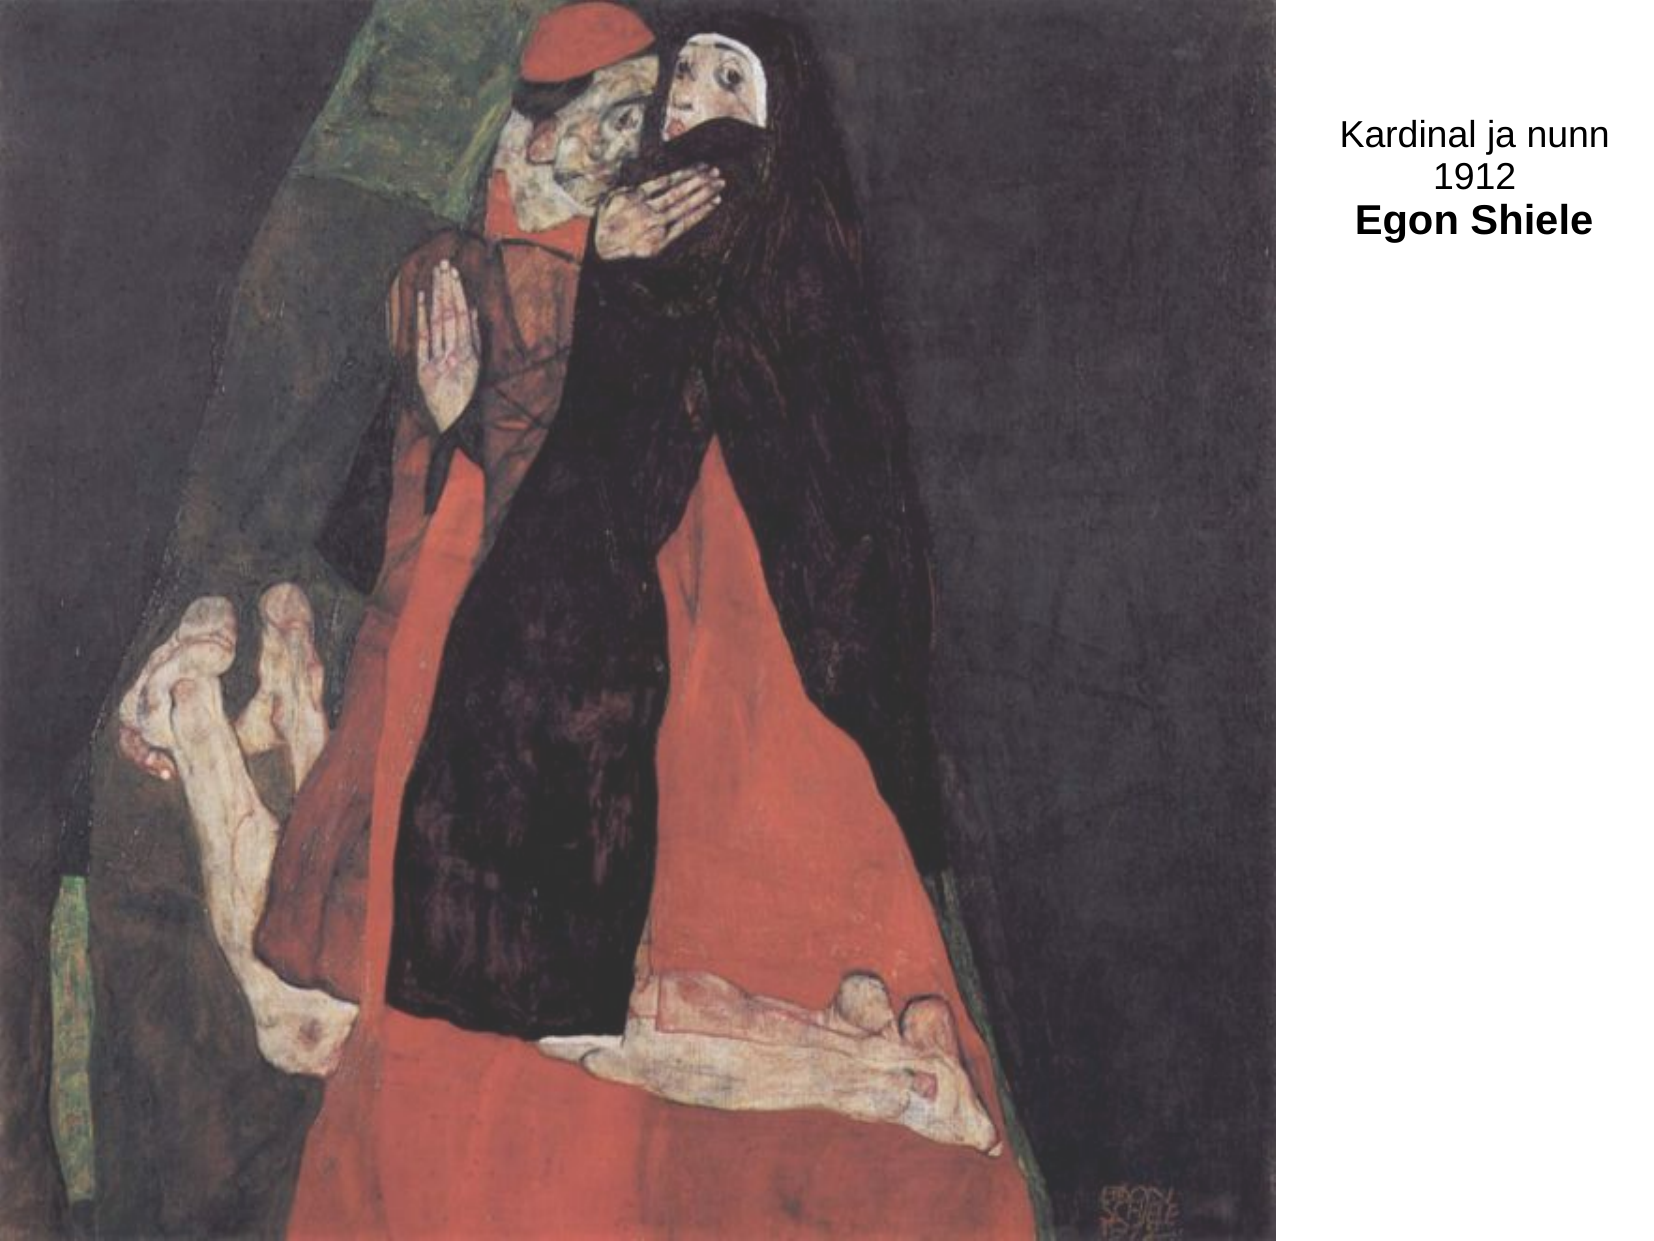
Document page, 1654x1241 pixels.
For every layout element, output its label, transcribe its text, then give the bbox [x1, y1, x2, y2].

title Kardinal ja nunn 1912 Egon Shiele [1295, 49, 1654, 308]
picture [0, 0, 1276, 1241]
